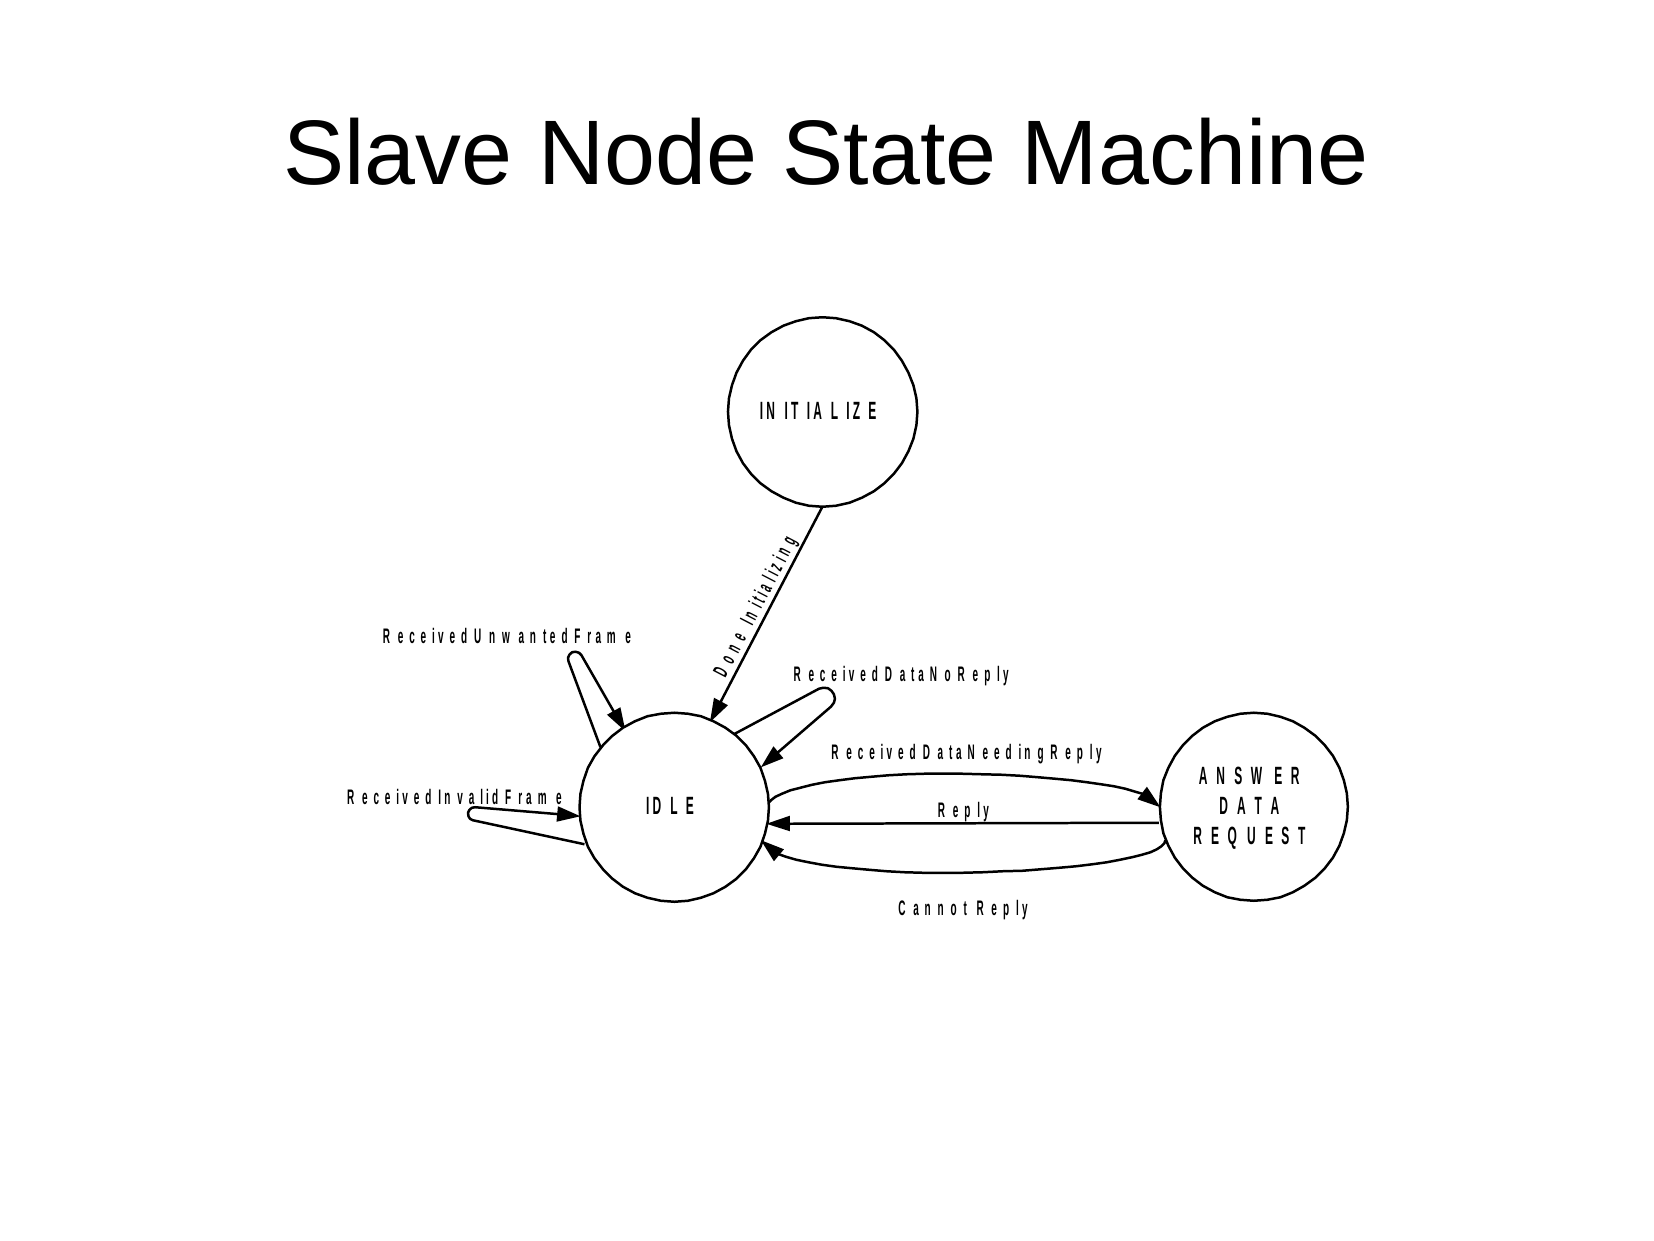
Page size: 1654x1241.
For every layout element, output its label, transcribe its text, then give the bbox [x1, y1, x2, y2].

chart [304, 312, 1353, 932]
title Slave Node State Machine [82, 56, 1571, 250]
